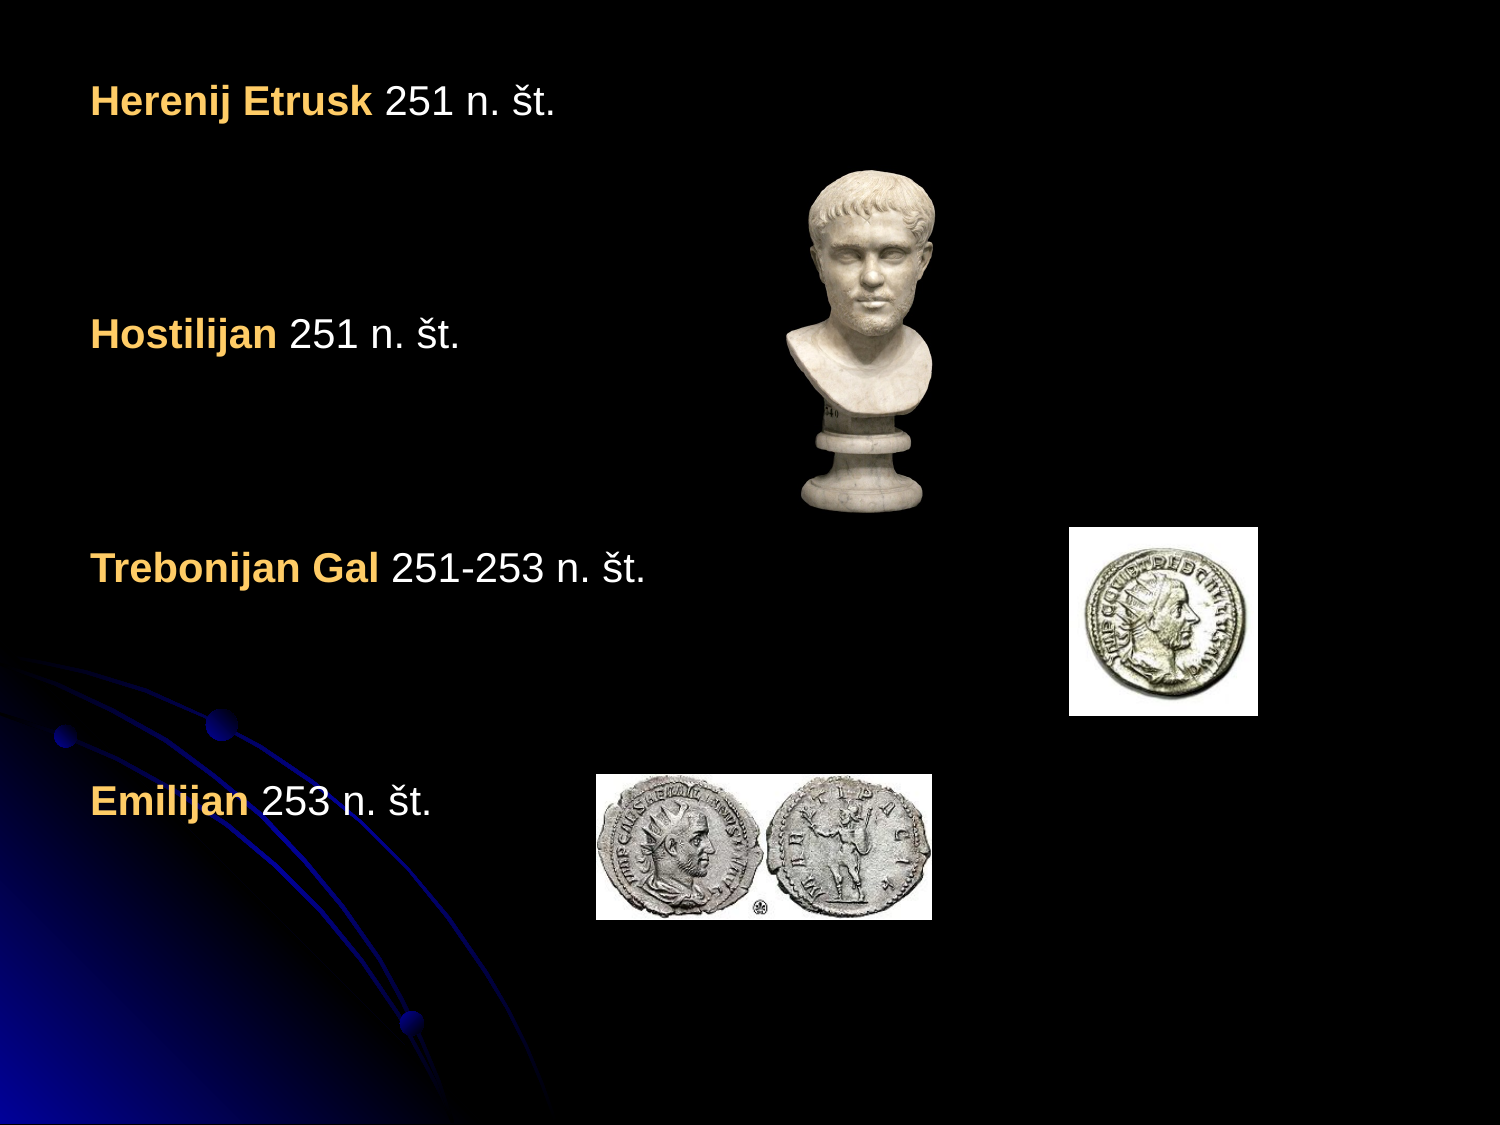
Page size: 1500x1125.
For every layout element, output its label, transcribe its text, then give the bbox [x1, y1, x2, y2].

picture [1069, 527, 1258, 716]
list Herenij Etrusk 251 n. št. Hostilijan 251 n. št. Trebonijan Gal 251-253 n. št. Emilijan 253 n. št. [75, 66, 1425, 1006]
picture [738, 148, 1005, 516]
picture [596, 774, 932, 920]
